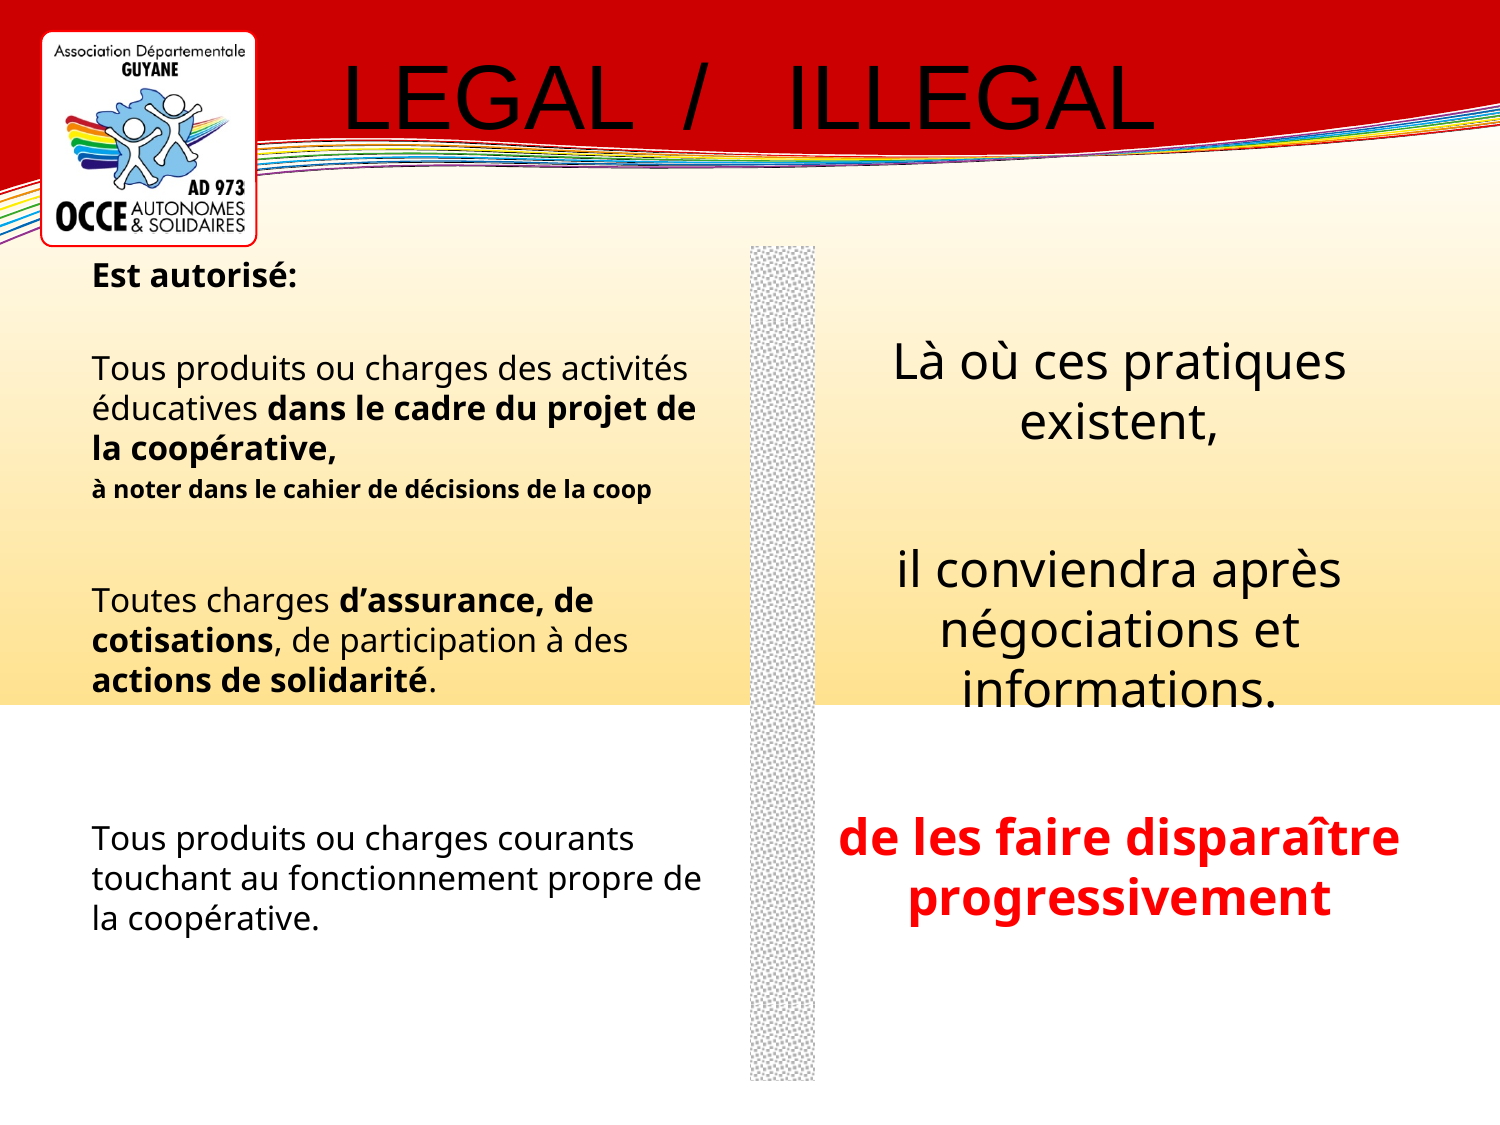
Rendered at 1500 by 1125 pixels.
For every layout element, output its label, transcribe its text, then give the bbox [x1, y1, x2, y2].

table_cell [750, 797, 815, 1005]
table_cell il conviendra après négociations et informations. [815, 529, 1425, 797]
table_cell [77, 1005, 750, 1081]
table_cell [750, 1005, 815, 1081]
table_cell Tous produits ou charges des activités éducatives dans le cadre du projet de la coopérative, à noter dans le cahier de décisions de la coop [77, 321, 750, 529]
title LEGAL / ILLEGAL [75, 45, 1426, 233]
picture [54, 44, 245, 234]
table_cell Tous produits ou charges courants touchant au fonctionnement propre de la coopérative. [77, 797, 750, 1005]
table_cell de les faire disparaître progressivement [815, 797, 1425, 1005]
table_cell Toutes charges d’assurance, de cotisations, de participation à des actions de solidarité. [77, 529, 750, 797]
table_header Est autorisé: [77, 246, 750, 321]
table_cell [750, 529, 815, 797]
table_header [815, 246, 1425, 321]
table_cell [750, 321, 815, 529]
table_header [750, 246, 815, 321]
table_cell Là où ces pratiques existent, [815, 321, 1425, 529]
table_cell [815, 1005, 1425, 1081]
